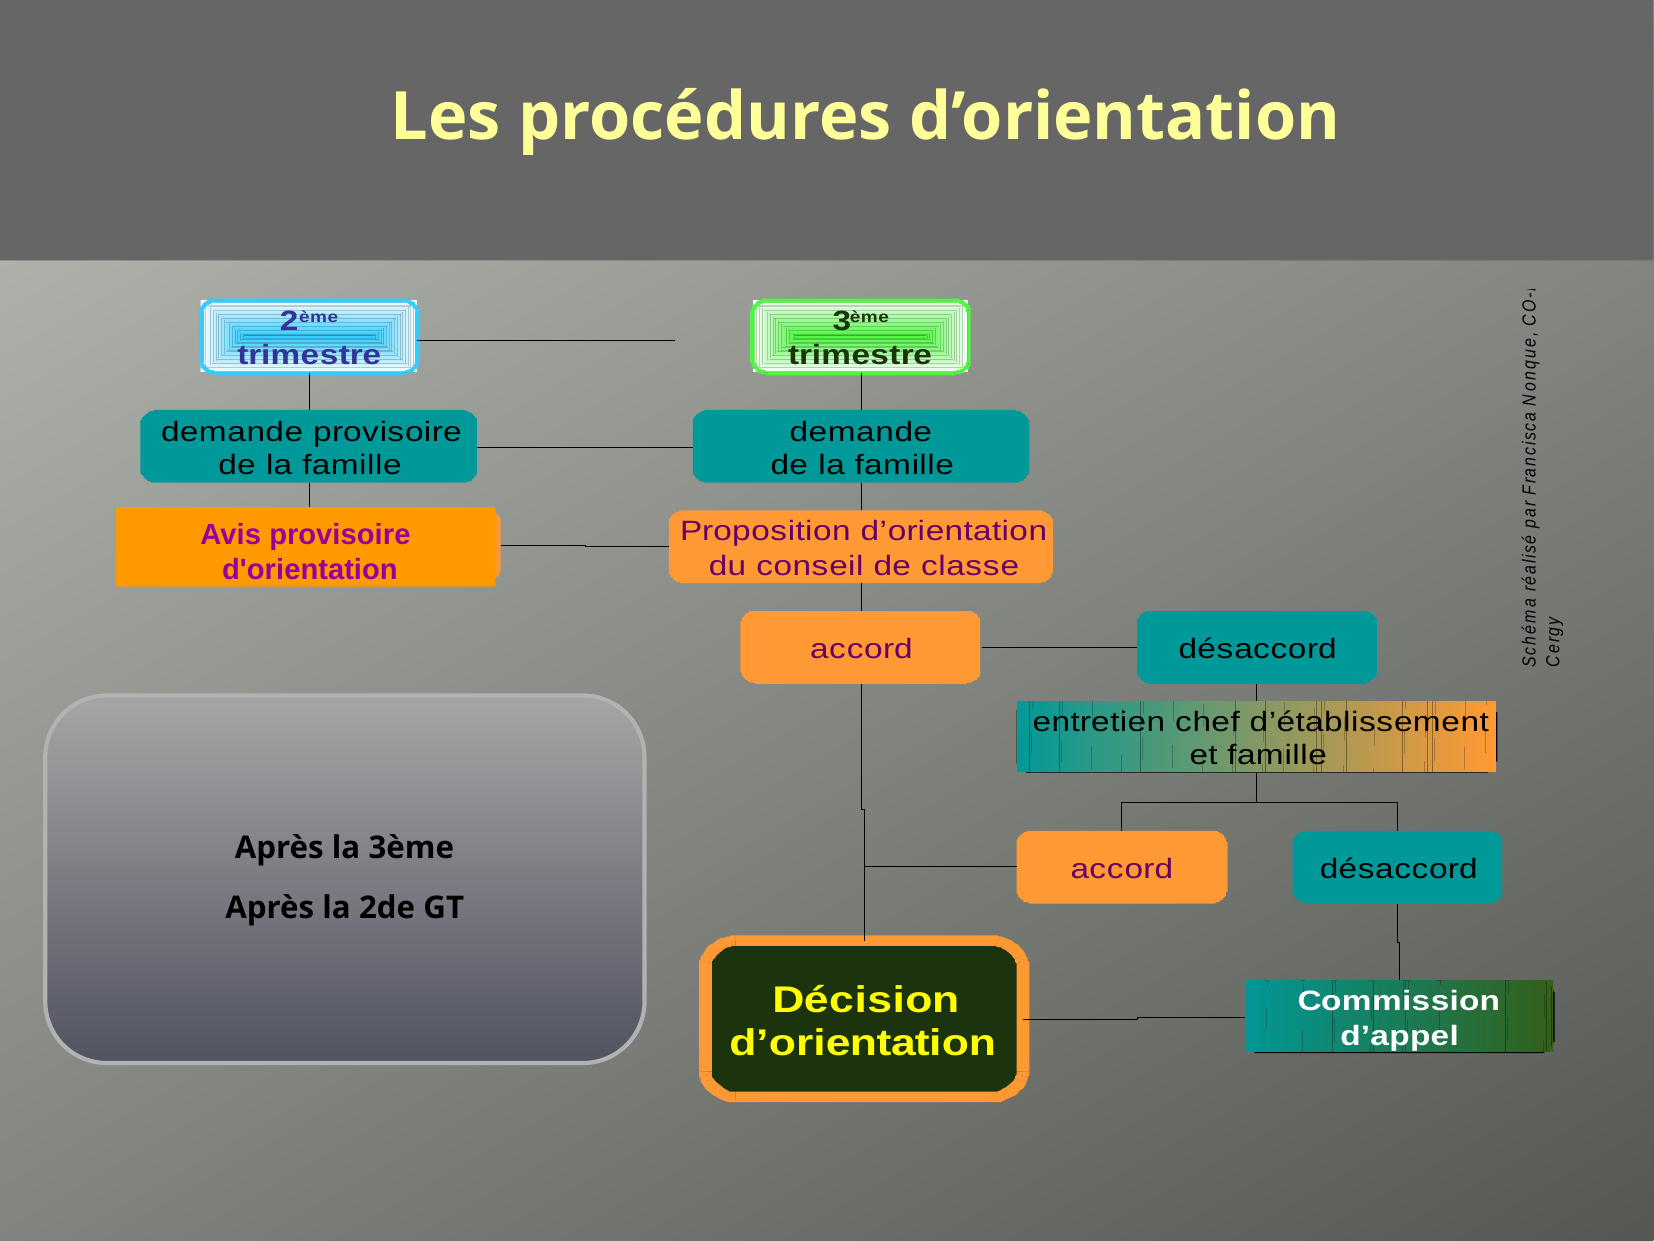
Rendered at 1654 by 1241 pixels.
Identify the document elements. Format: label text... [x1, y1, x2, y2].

text_box Avis provisoire d'orientation [116, 507, 495, 586]
text_box [0, 0, 1654, 261]
picture [88, 289, 1563, 1103]
text_box Les procédures d’orientation [182, 65, 1550, 211]
text_box Après la 3ème Après la 2de GT [45, 695, 645, 1063]
